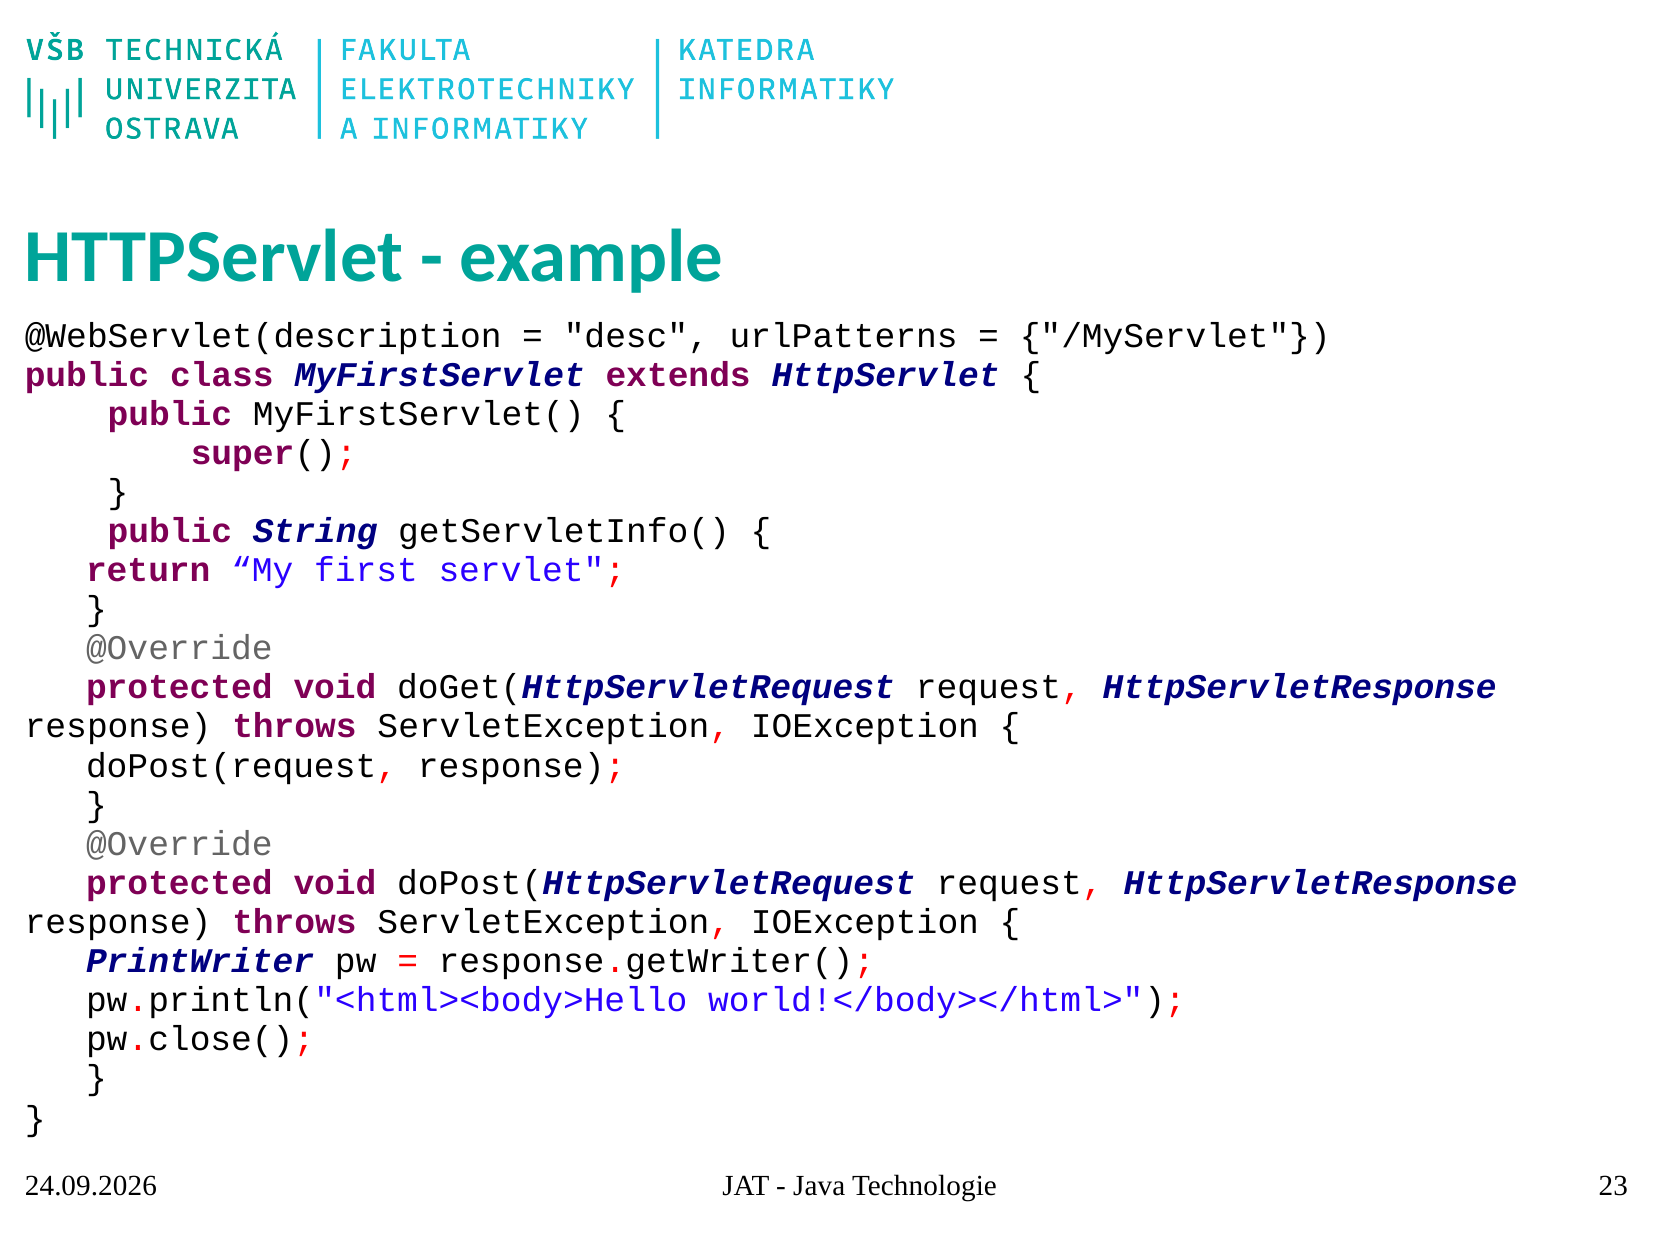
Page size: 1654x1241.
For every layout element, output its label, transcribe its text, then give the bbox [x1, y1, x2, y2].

title HTTPServlet - example [24, 169, 1629, 300]
picture [26, 31, 894, 139]
list @WebServlet(description = "desc", urlPatterns = {"/MyServlet"}) public class MyFirstServlet extends HttpServlet { public MyFirstServlet() { super(); } public String getServletInfo() { return “My first servlet"; } @Override protected void doGet(HttpServletRequest request, HttpServletResponse response) throws ServletException, IOException { doPost(request, response); } @Override protected void doPost(HttpServletRequest request, HttpServletResponse response) throws ServletException, IOException { PrintWriter pw = response.getWriter(); pw.println("<html><body>Hello world!</body></html>"); pw.close(); } } [24, 318, 1629, 1146]
